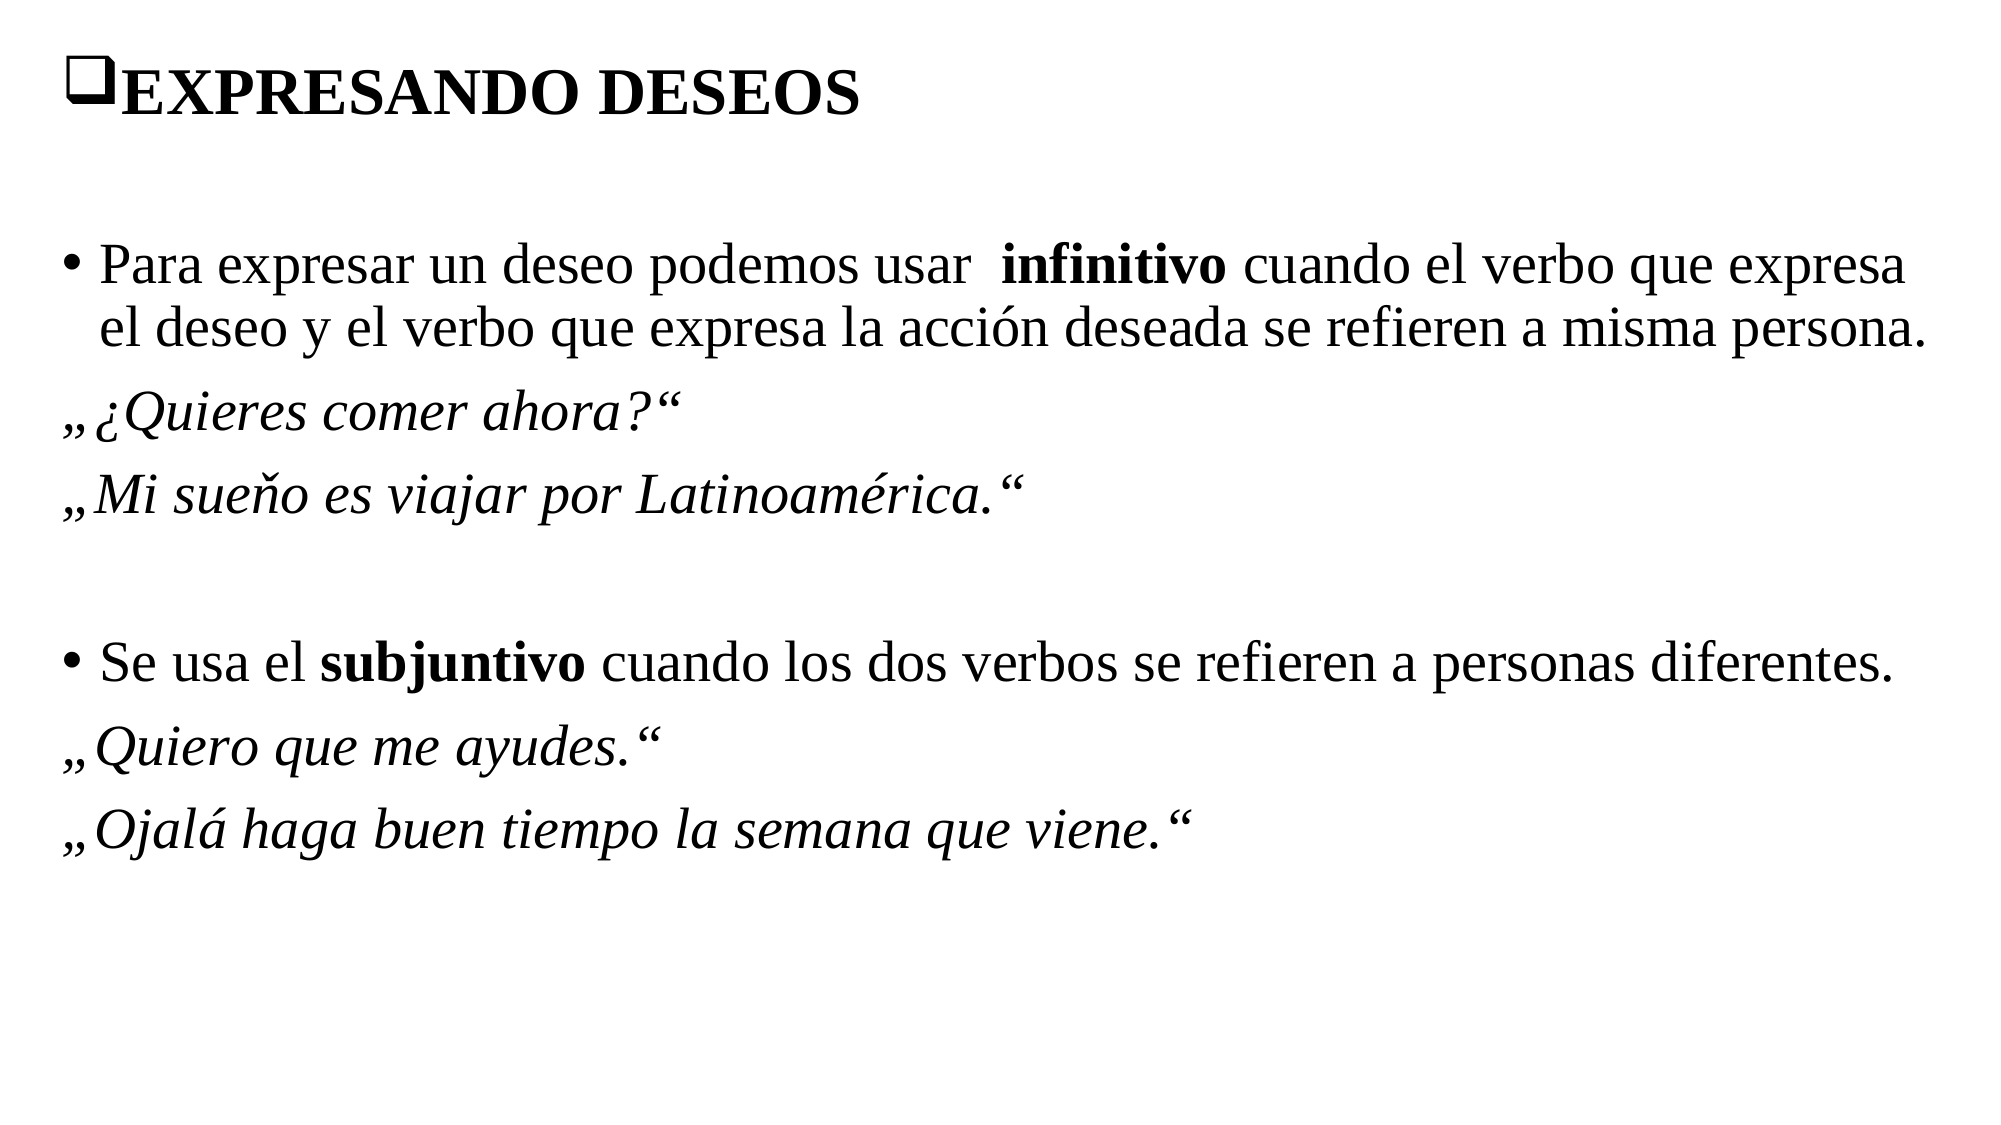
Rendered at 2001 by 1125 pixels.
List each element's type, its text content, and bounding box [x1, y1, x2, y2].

list EXPRESANDO DESEOS Para expresar un deseo podemos usar infinitivo cuando el verbo que expresa el deseo y el verbo que expresa la acción deseada se refieren a misma persona. „¿Quieres comer ahora?“ „Mi sueňo es viajar por Latinoamérica.“ Se usa el subjuntivo cuando los dos verbos se refieren a personas diferentes. „Quiero que me ayudes.“ „Ojalá haga buen tiempo la semana que viene.“ [46, 49, 1974, 1100]
